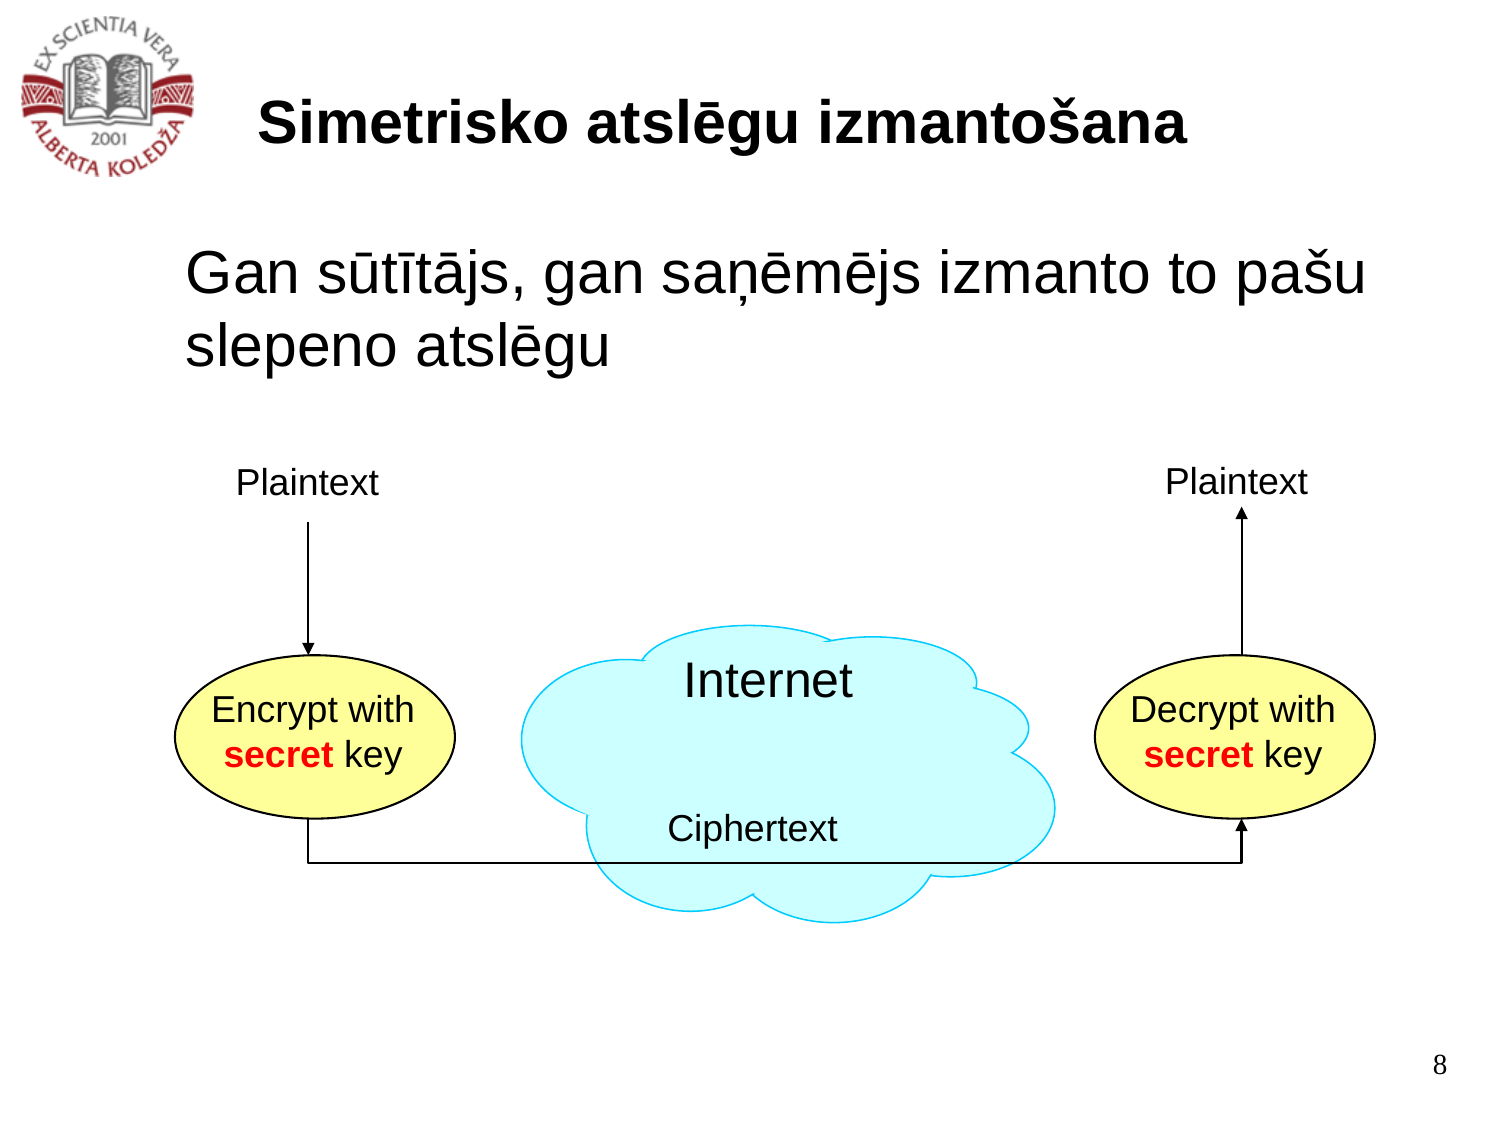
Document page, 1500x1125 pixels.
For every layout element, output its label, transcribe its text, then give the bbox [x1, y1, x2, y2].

text_box [219, 655, 411, 677]
text_box [1119, 691, 1375, 819]
text_box Plaintext [220, 450, 395, 511]
text_box [174, 693, 196, 781]
text_box Plaintext [1149, 449, 1324, 510]
text_box Ciphertext [652, 796, 853, 856]
picture [21, 16, 194, 177]
text_box [1094, 694, 1115, 780]
text_box [1139, 655, 1331, 677]
text_box Decrypt with secret key [1115, 677, 1351, 783]
title Simetrisko atslēgu izmantošana [50, 62, 1374, 175]
text_box [199, 690, 455, 819]
text_box <skaitlis> [1312, 1037, 1463, 1101]
text_box [597, 864, 1012, 923]
text_box Encrypt with secret key [196, 677, 430, 783]
list Gan sūtītājs, gan saņēmējs izmanto to pašu slepeno atslēgu [99, 224, 1401, 425]
text_box Internet [669, 640, 869, 715]
text_box [521, 625, 1055, 862]
